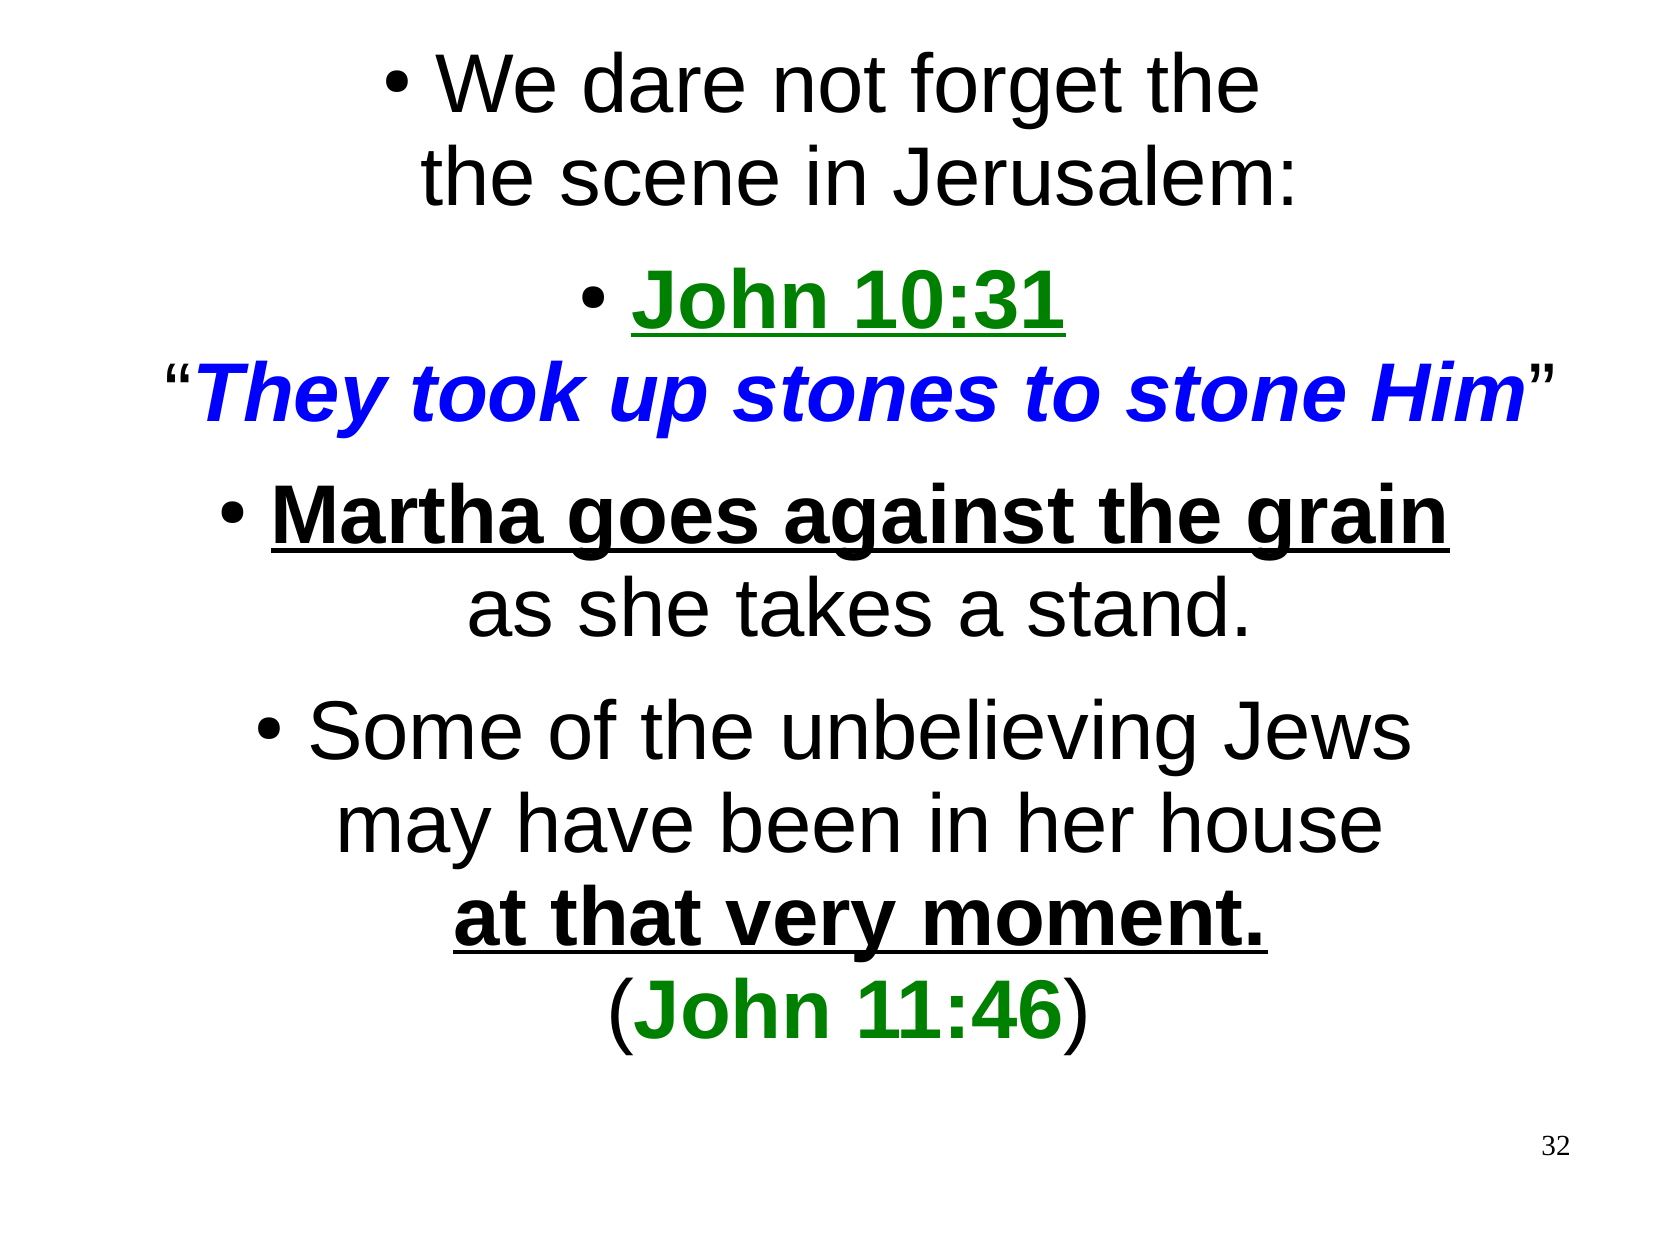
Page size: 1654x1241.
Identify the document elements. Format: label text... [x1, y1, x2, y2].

list We dare not forget the the scene in Jerusalem: John 10:31 “They took up stones to stone Him” Martha goes against the grain as she takes a stand. Some of the unbelieving Jews may have been in her house at that very moment. (John 11:46) [37, 37, 1613, 1201]
